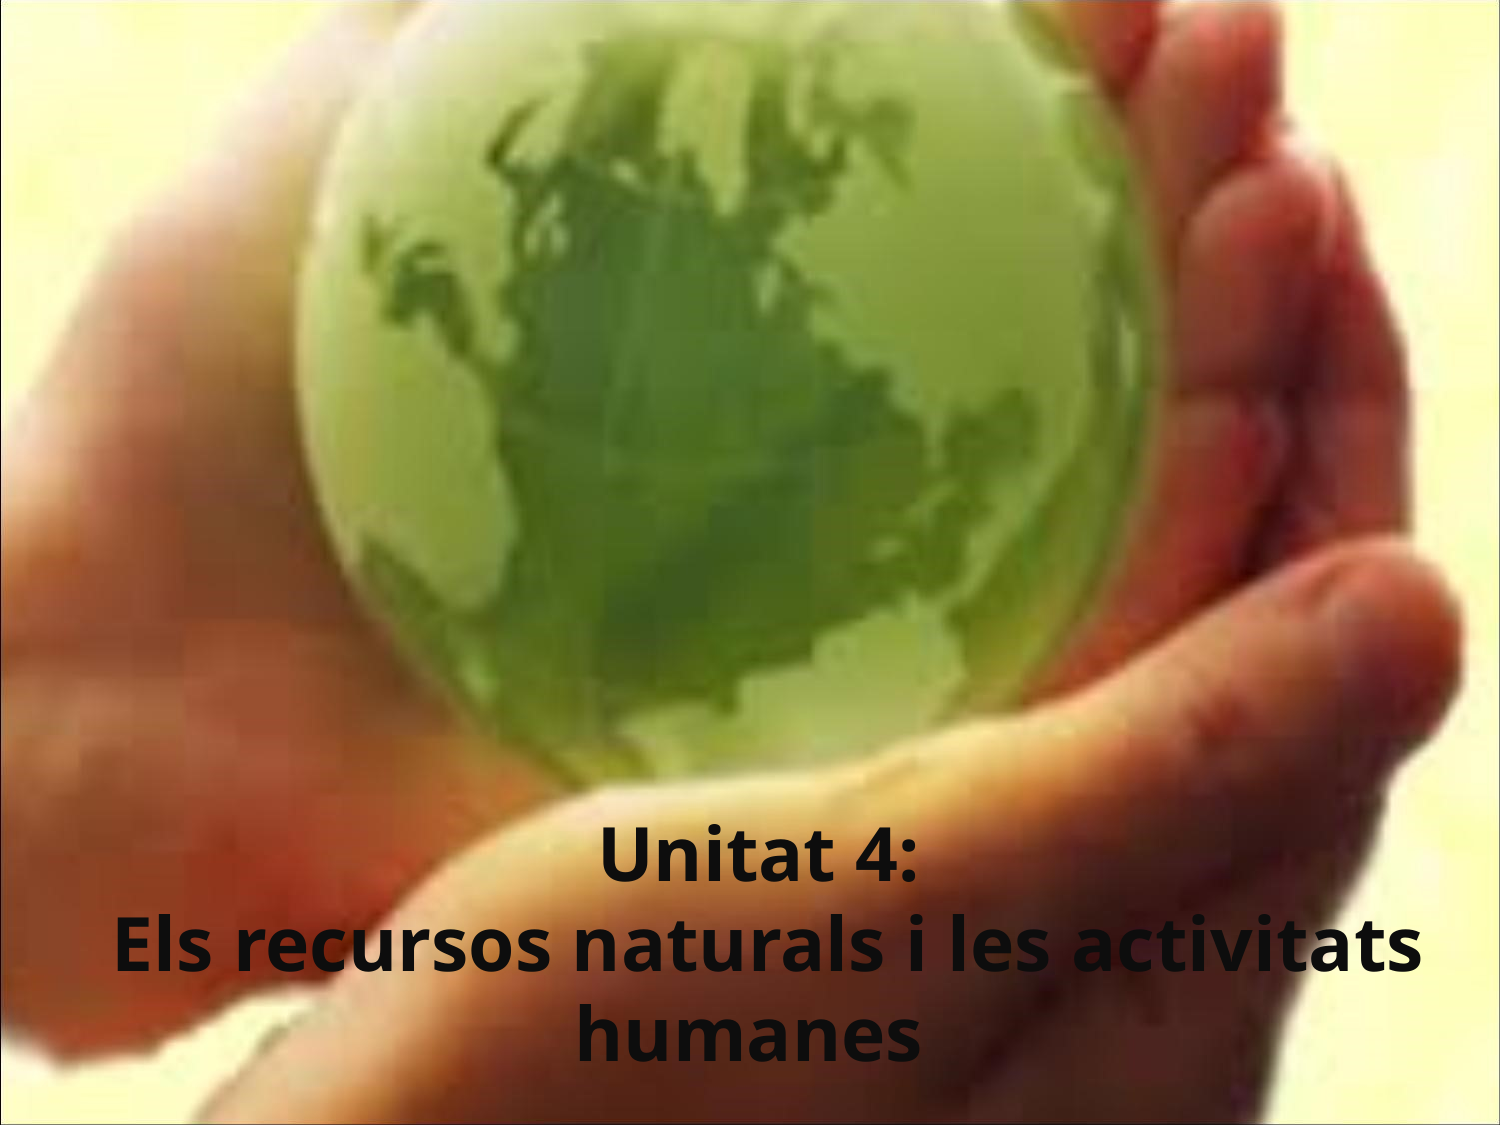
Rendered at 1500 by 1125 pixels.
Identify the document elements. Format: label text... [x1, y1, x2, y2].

picture [0, 0, 1500, 1125]
text_box Unitat 4: Els recursos naturals i les activitats humanes [17, 798, 1500, 1087]
